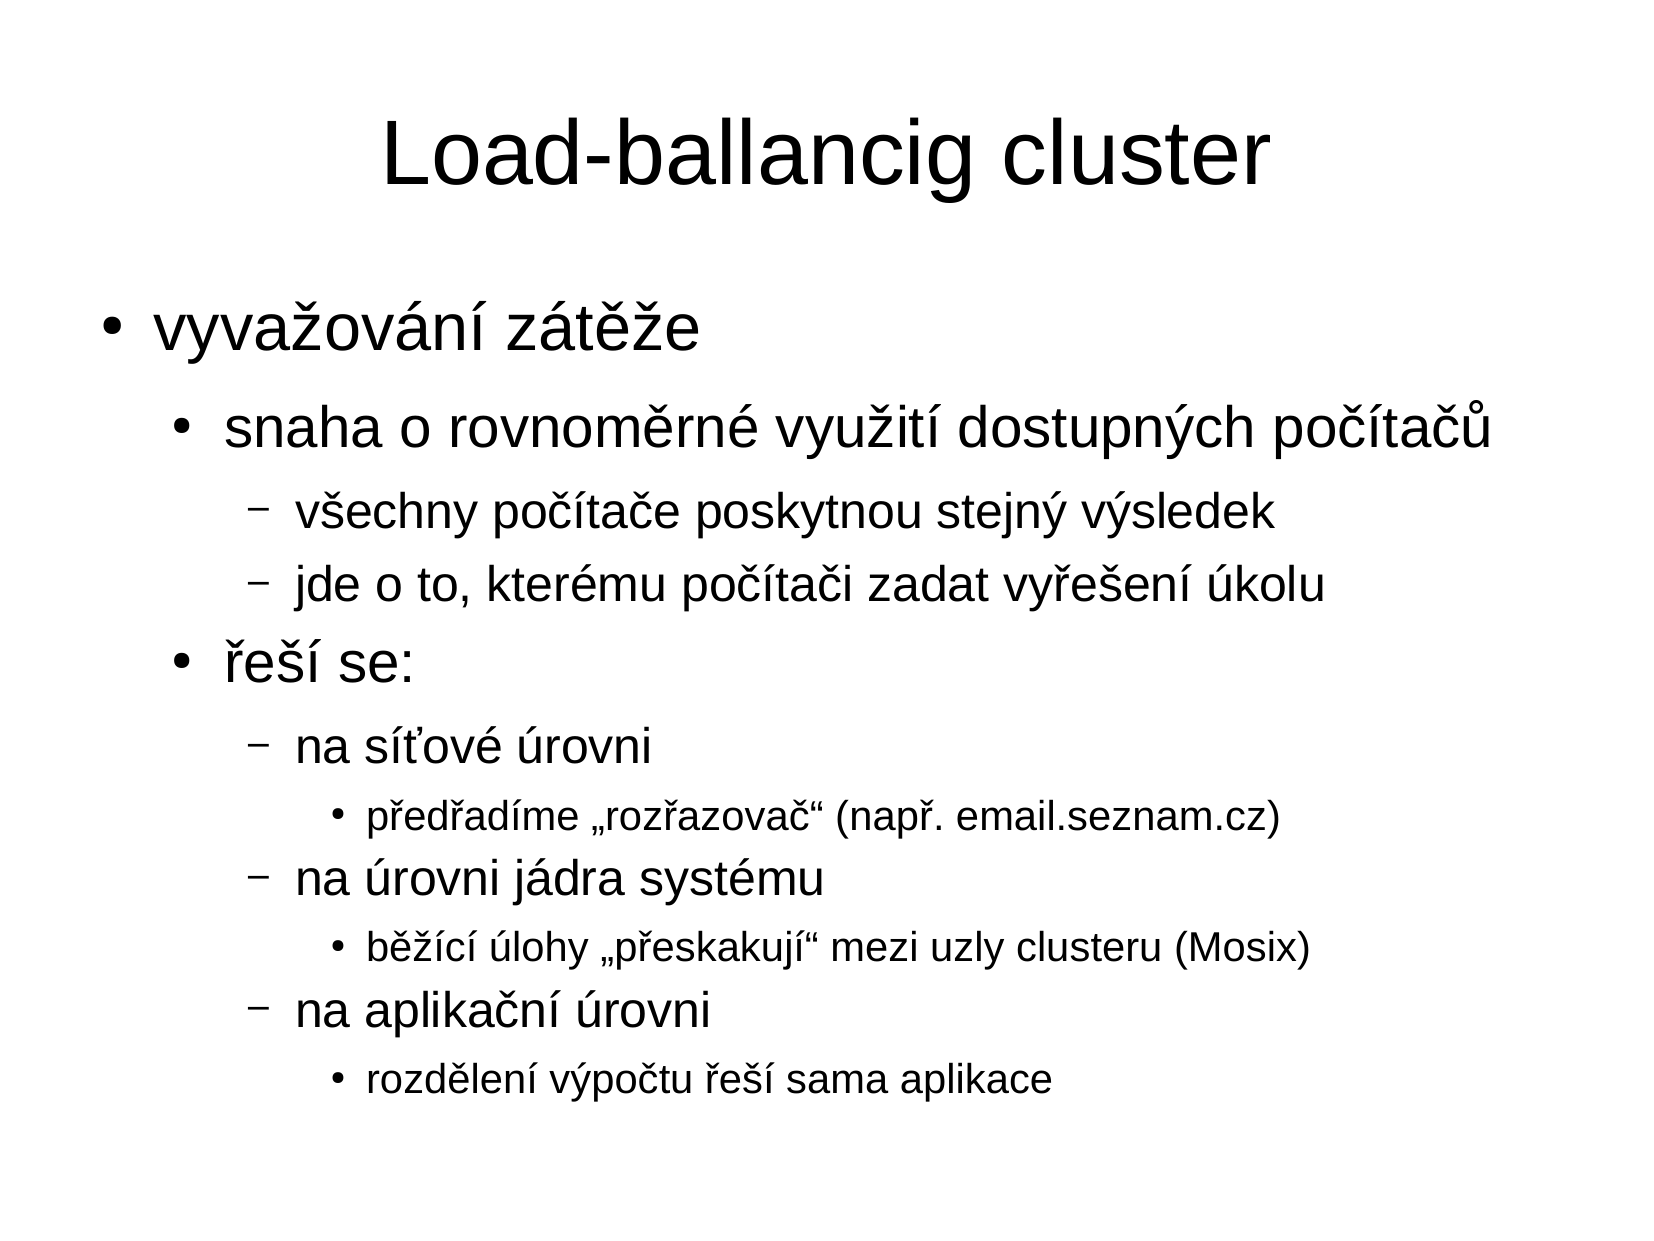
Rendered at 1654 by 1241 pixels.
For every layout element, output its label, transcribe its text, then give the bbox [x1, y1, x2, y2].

title Load-ballancig cluster [82, 56, 1571, 250]
list vyvažování zátěže snaha o rovnoměrné využití dostupných počítačů všechny počítače poskytnou stejný výsledek jde o to, kterému počítači zadat vyřešení úkolu řeší se: na síťové úrovni předřadíme „rozřazovač“ (např. email.seznam.cz) na úrovni jádra systému běžící úlohy „přeskakují“ mezi uzly clusteru (Mosix) na aplikační úrovni rozdělení výpočtu řeší sama aplikace [82, 290, 1571, 1103]
